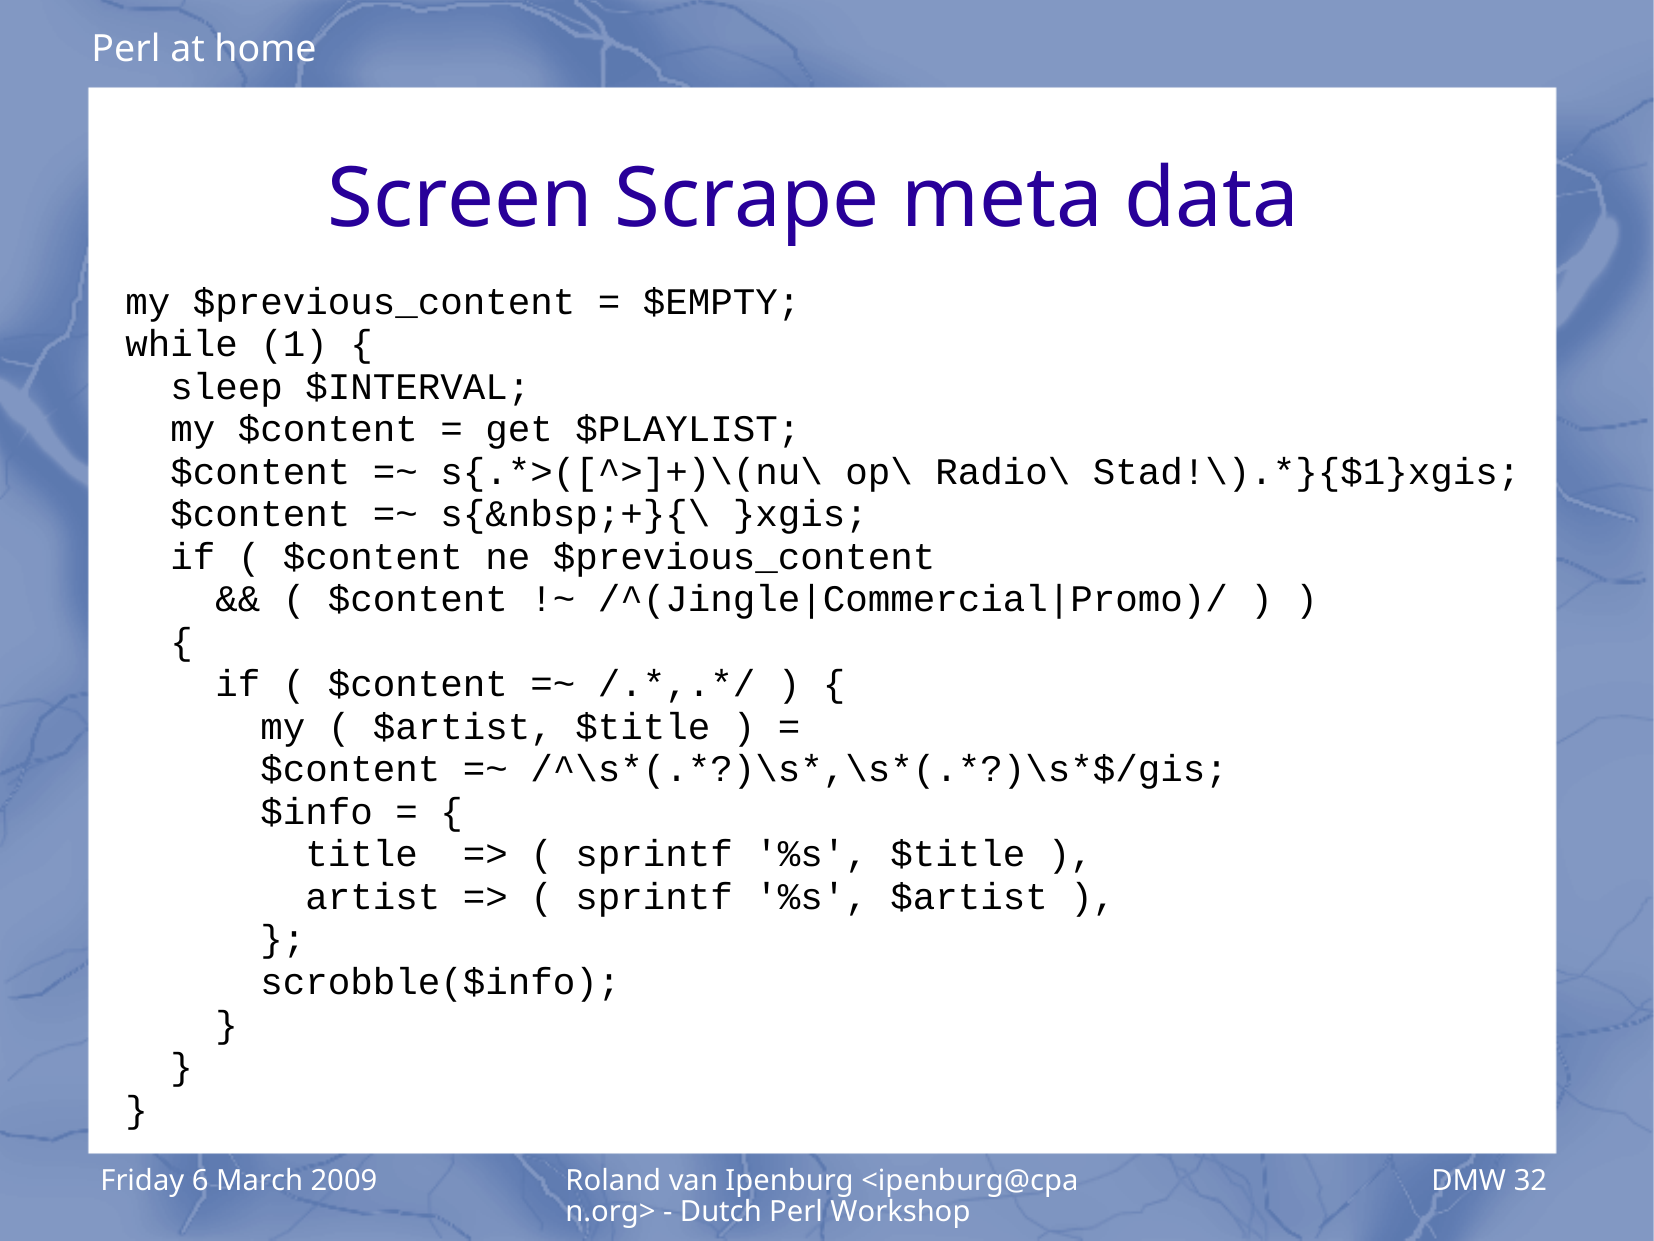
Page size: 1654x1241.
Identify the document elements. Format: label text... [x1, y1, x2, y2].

picture [0, 0, 1654, 1241]
text_box my $previous_content = $EMPTY; while (1) { sleep $INTERVAL; my $content = get $PLAYLIST; $content =~ s{.*>([^>]+)\(nu\ op\ Radio\ Stad!\).*}{$1}xgis; $content =~ s{&nbsp;+}{\ }xgis; if ( $content ne $previous_content && ( $content !~ /^(Jingle|Commercial|Promo)/ ) ) { if ( $content =~ /.*,.*/ ) { my ( $artist, $title ) = $content =~ /^\s*(.*?)\s*,\s*(.*?)\s*$/gis; $info = { title => ( sprintf '%s', $title ), artist => ( sprintf '%s', $artist ), }; scrobble($info); } } } [100, 265, 1547, 1152]
title Screen Scrape meta data [118, 98, 1536, 265]
